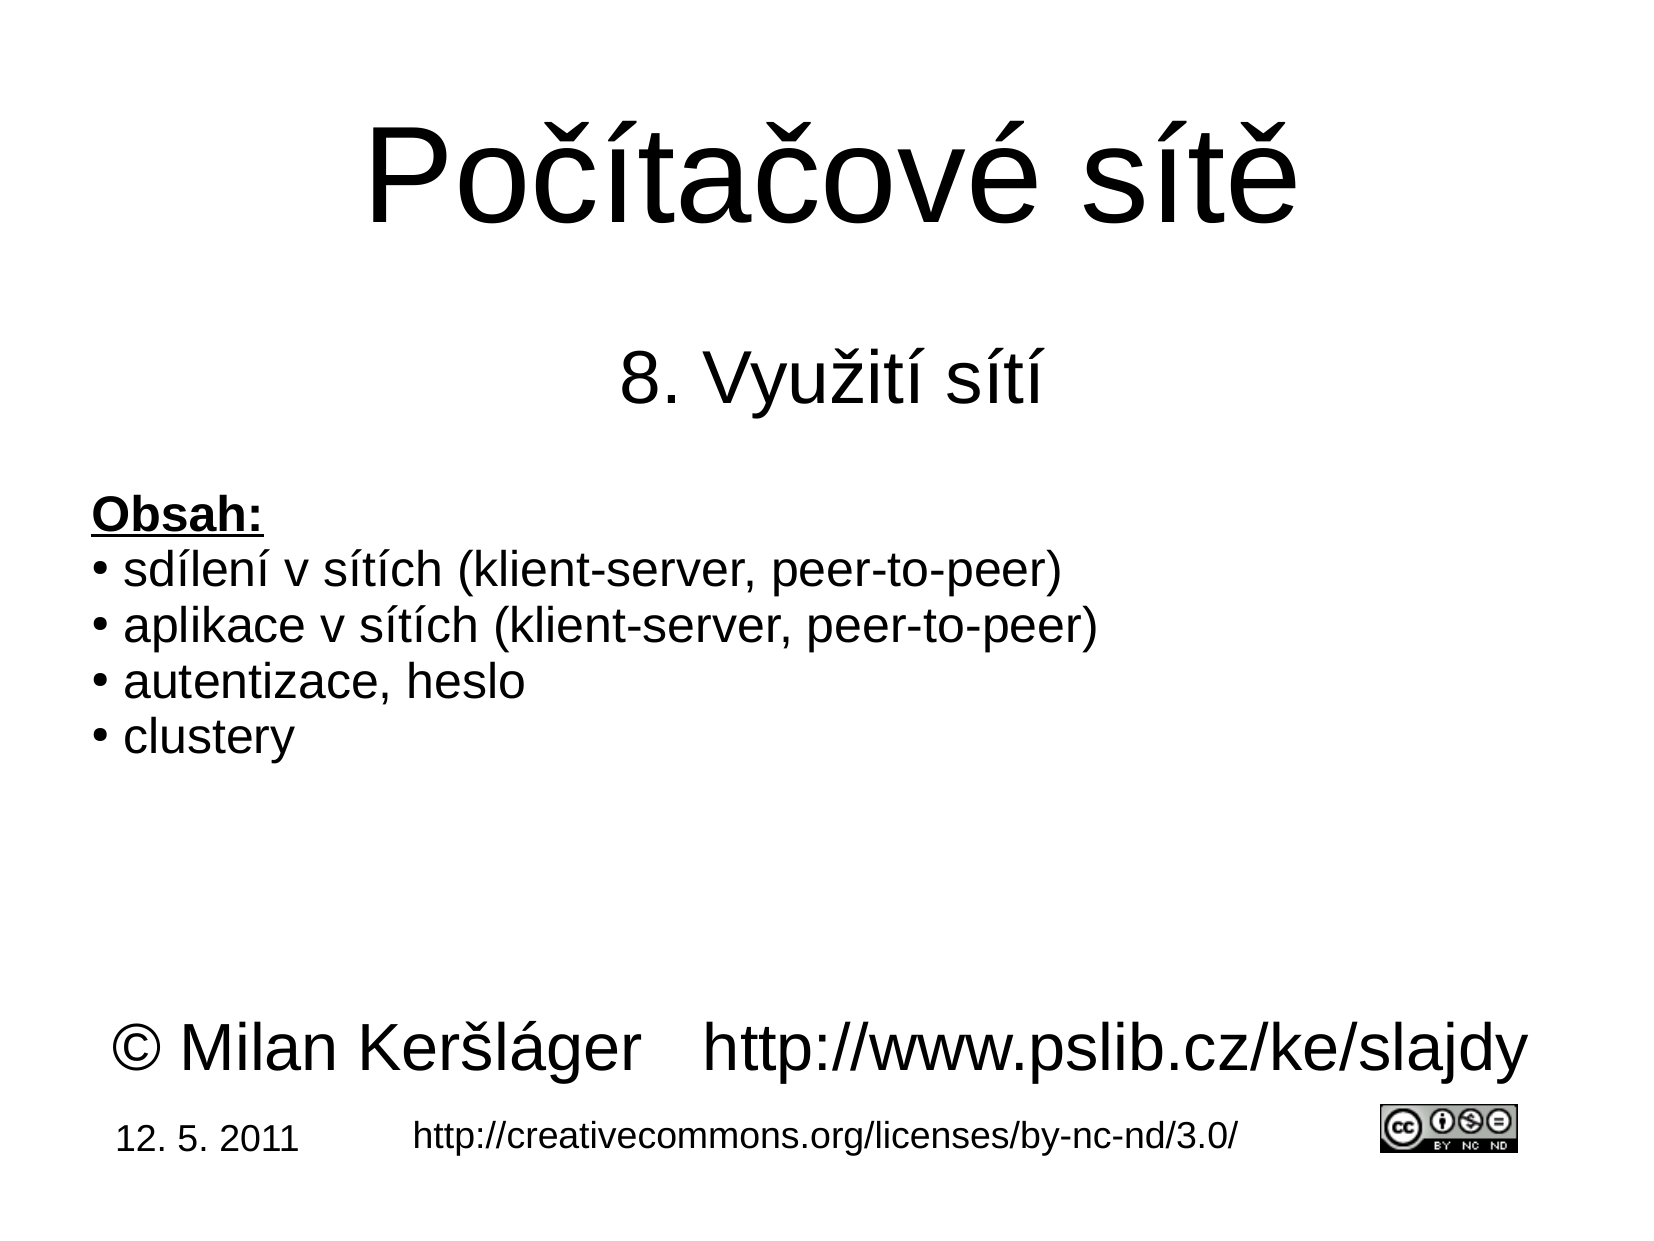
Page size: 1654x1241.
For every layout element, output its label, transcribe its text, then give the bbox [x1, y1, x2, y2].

text_box http://creativecommons.org/licenses/by-nc-nd/3.0/ [339, 1107, 1313, 1165]
text_box 12.5.2011 [100, 1110, 337, 1168]
text_box Obsah: sdílení v sítích (klient-server, peer-to-peer) aplikace v sítích (klient-server, peer-to-peer) autentizace, heslo clustery [76, 478, 1583, 772]
title Počítačové sítě 8. Využití sítí [88, 56, 1577, 461]
picture [1380, 1104, 1518, 1153]
list © Milan Keršláger http://www.pslib.cz/ke/slajdy [76, 1009, 1565, 1087]
